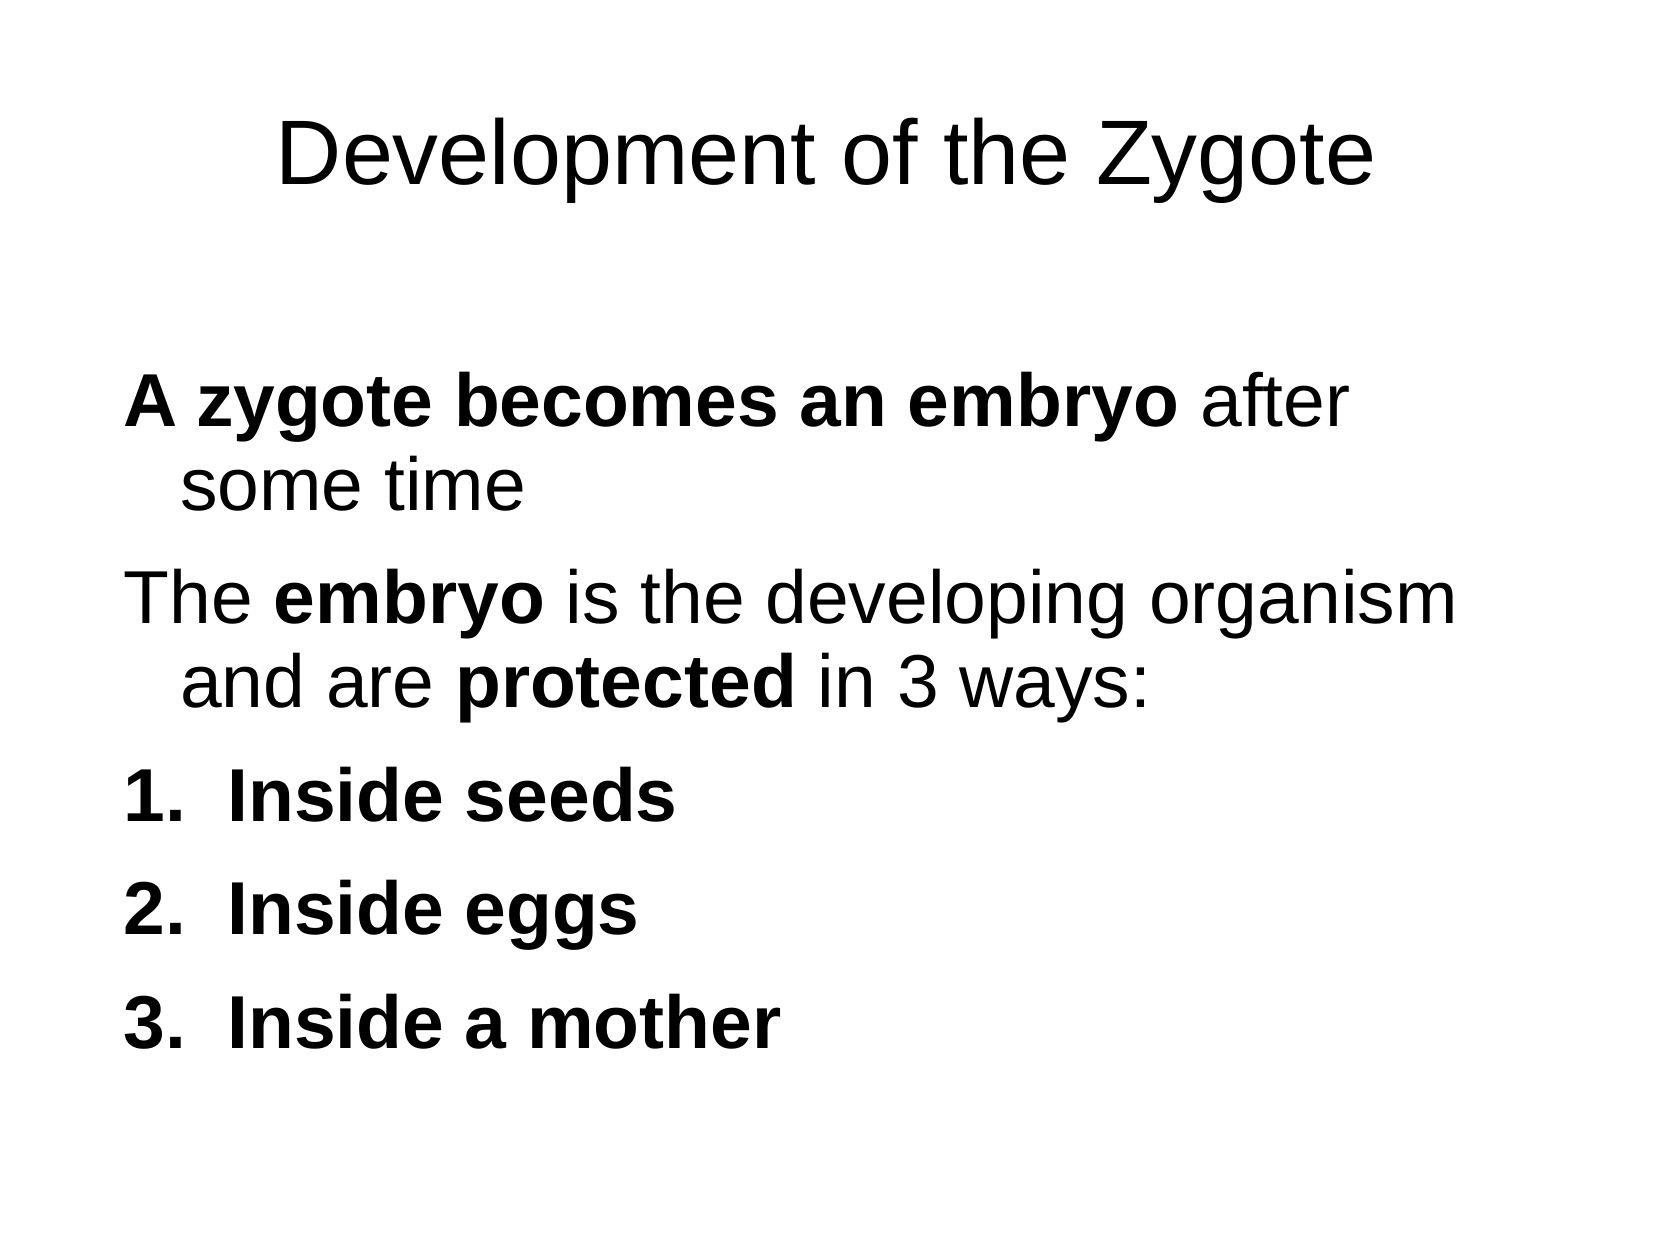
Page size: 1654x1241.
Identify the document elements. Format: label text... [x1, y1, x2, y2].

title Development of the Zygote [82, 49, 1571, 257]
list A zygote becomes an embryo after some time The embryo is the developing organism and are protected in 3 ways: 1. Inside seeds 2. Inside eggs 3. Inside a mother [124, 358, 1530, 1124]
